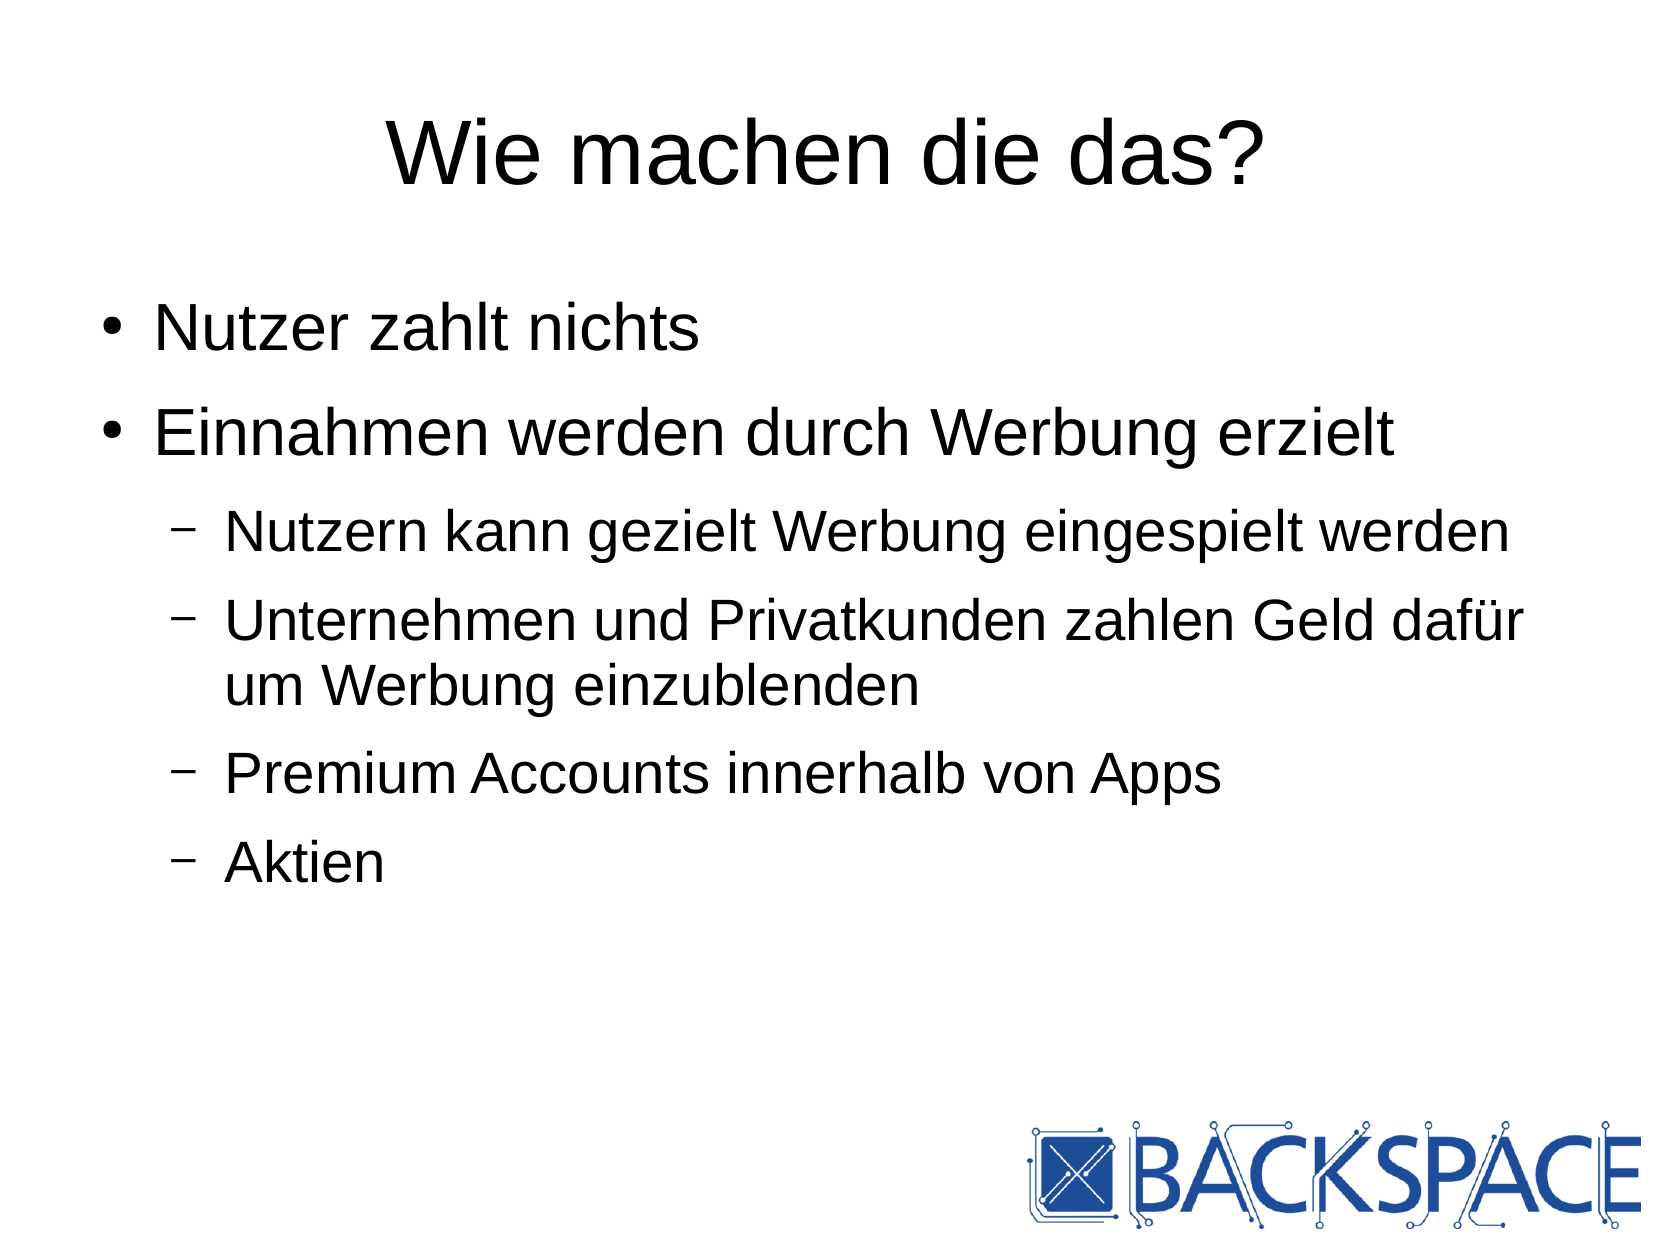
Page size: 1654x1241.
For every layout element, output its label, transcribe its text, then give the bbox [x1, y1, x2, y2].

title Wie machen die das? [82, 49, 1571, 257]
list Nutzer zahlt nichts Einnahmen werden durch Werbung erzielt Nutzern kann gezielt Werbung eingespielt werden Unternehmen und Privatkunden zahlen Geld dafür um Werbung einzublenden Premium Accounts innerhalb von Apps Aktien [82, 290, 1538, 1010]
picture [1027, 1121, 1641, 1229]
